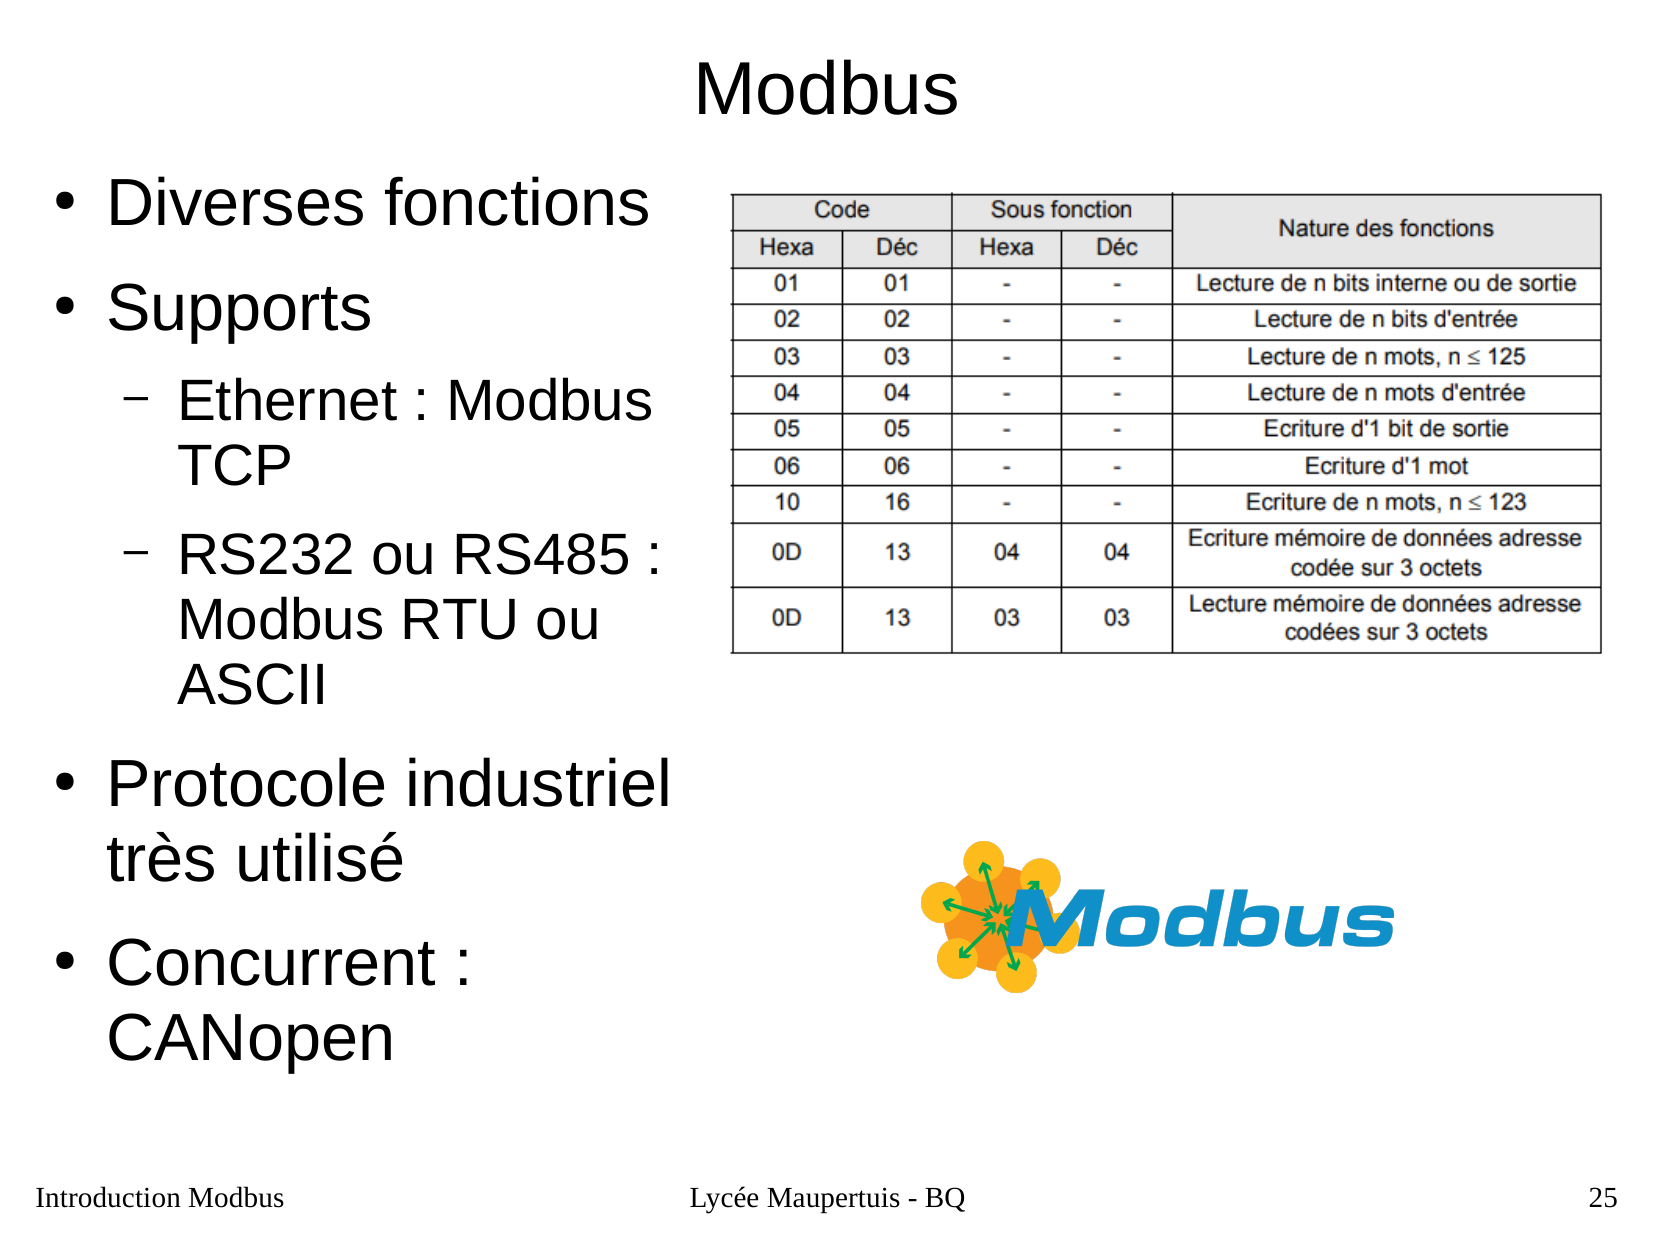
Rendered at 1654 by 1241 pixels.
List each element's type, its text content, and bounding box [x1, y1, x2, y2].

title Modbus [35, 35, 1619, 142]
picture [921, 841, 1394, 993]
picture [720, 177, 1613, 665]
list Diverses fonctions Supports Ethernet : Modbus TCP RS232 ou RS485 : Modbus RTU ou ASCII Protocole industriel très utilisé Concurrent : CANopen [35, 165, 721, 1170]
